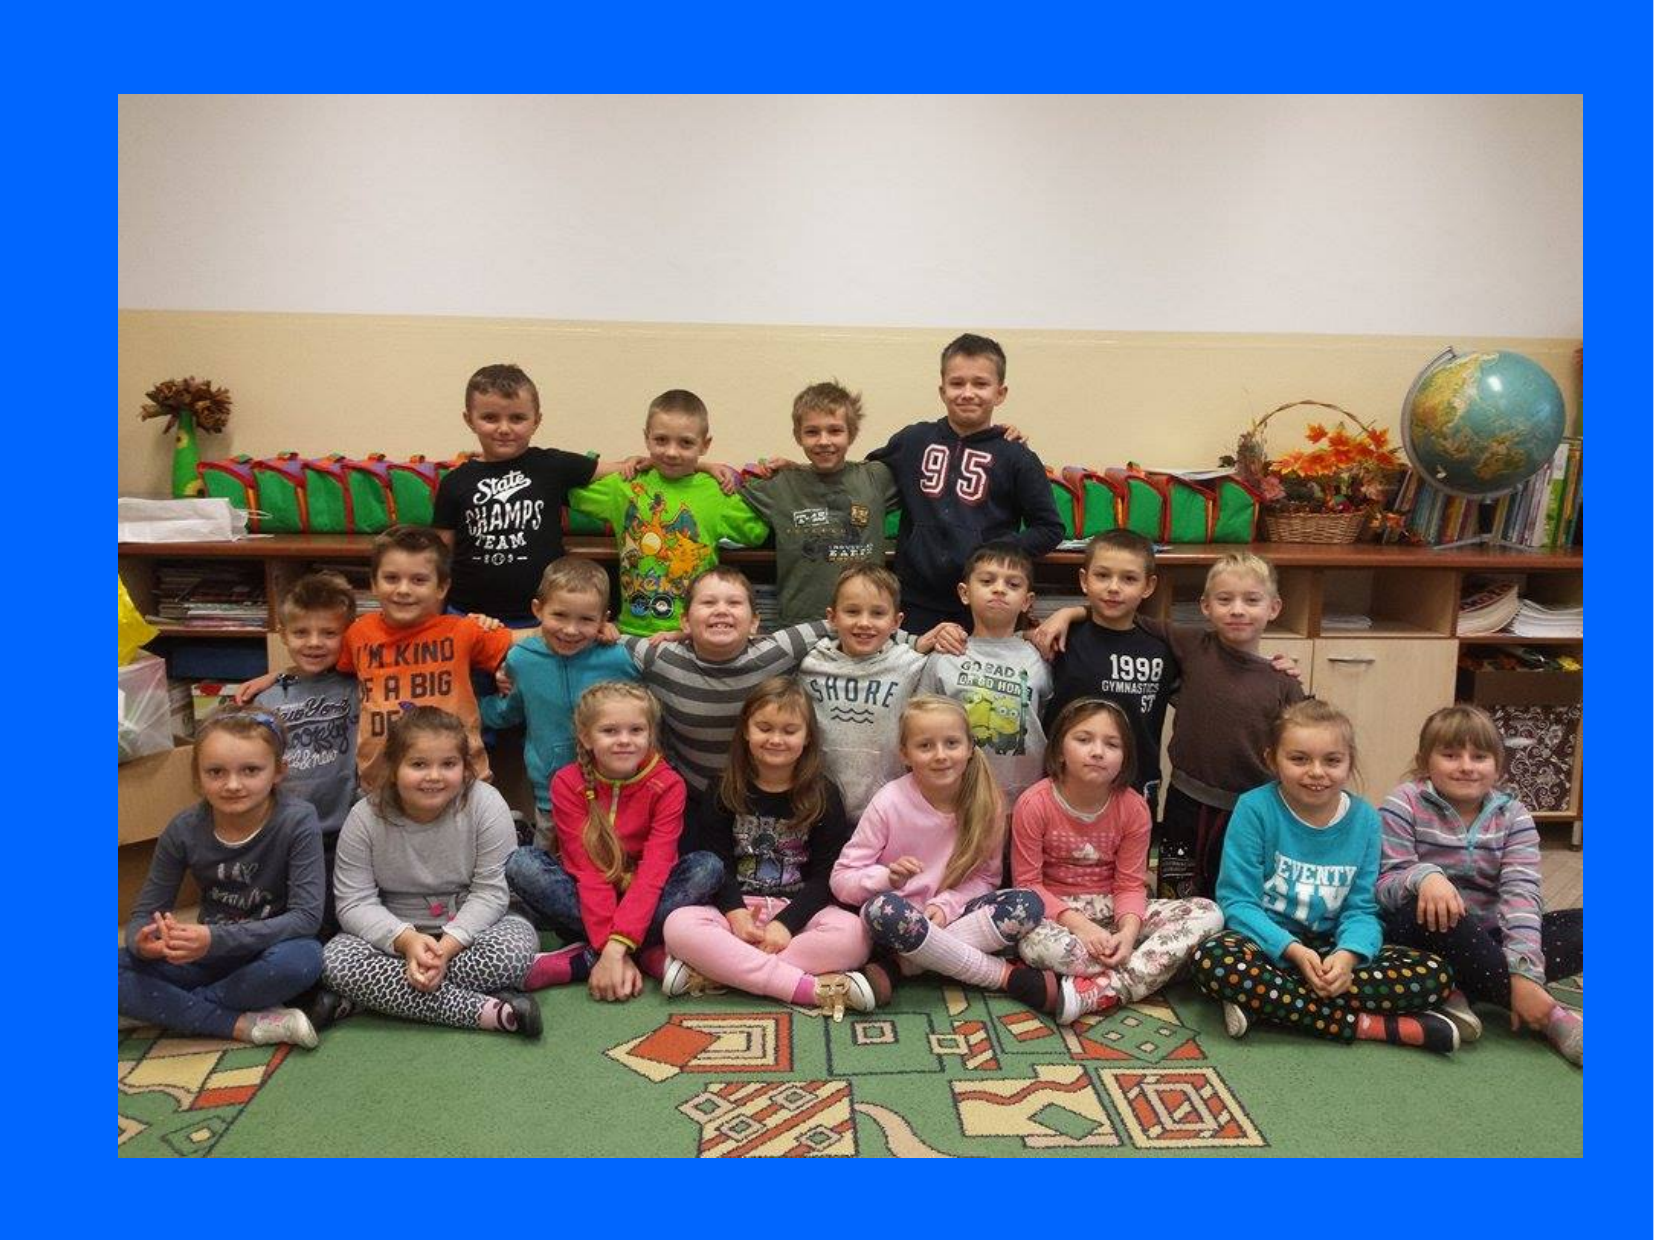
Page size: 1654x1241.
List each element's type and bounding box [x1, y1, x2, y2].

picture [118, 94, 1583, 1158]
